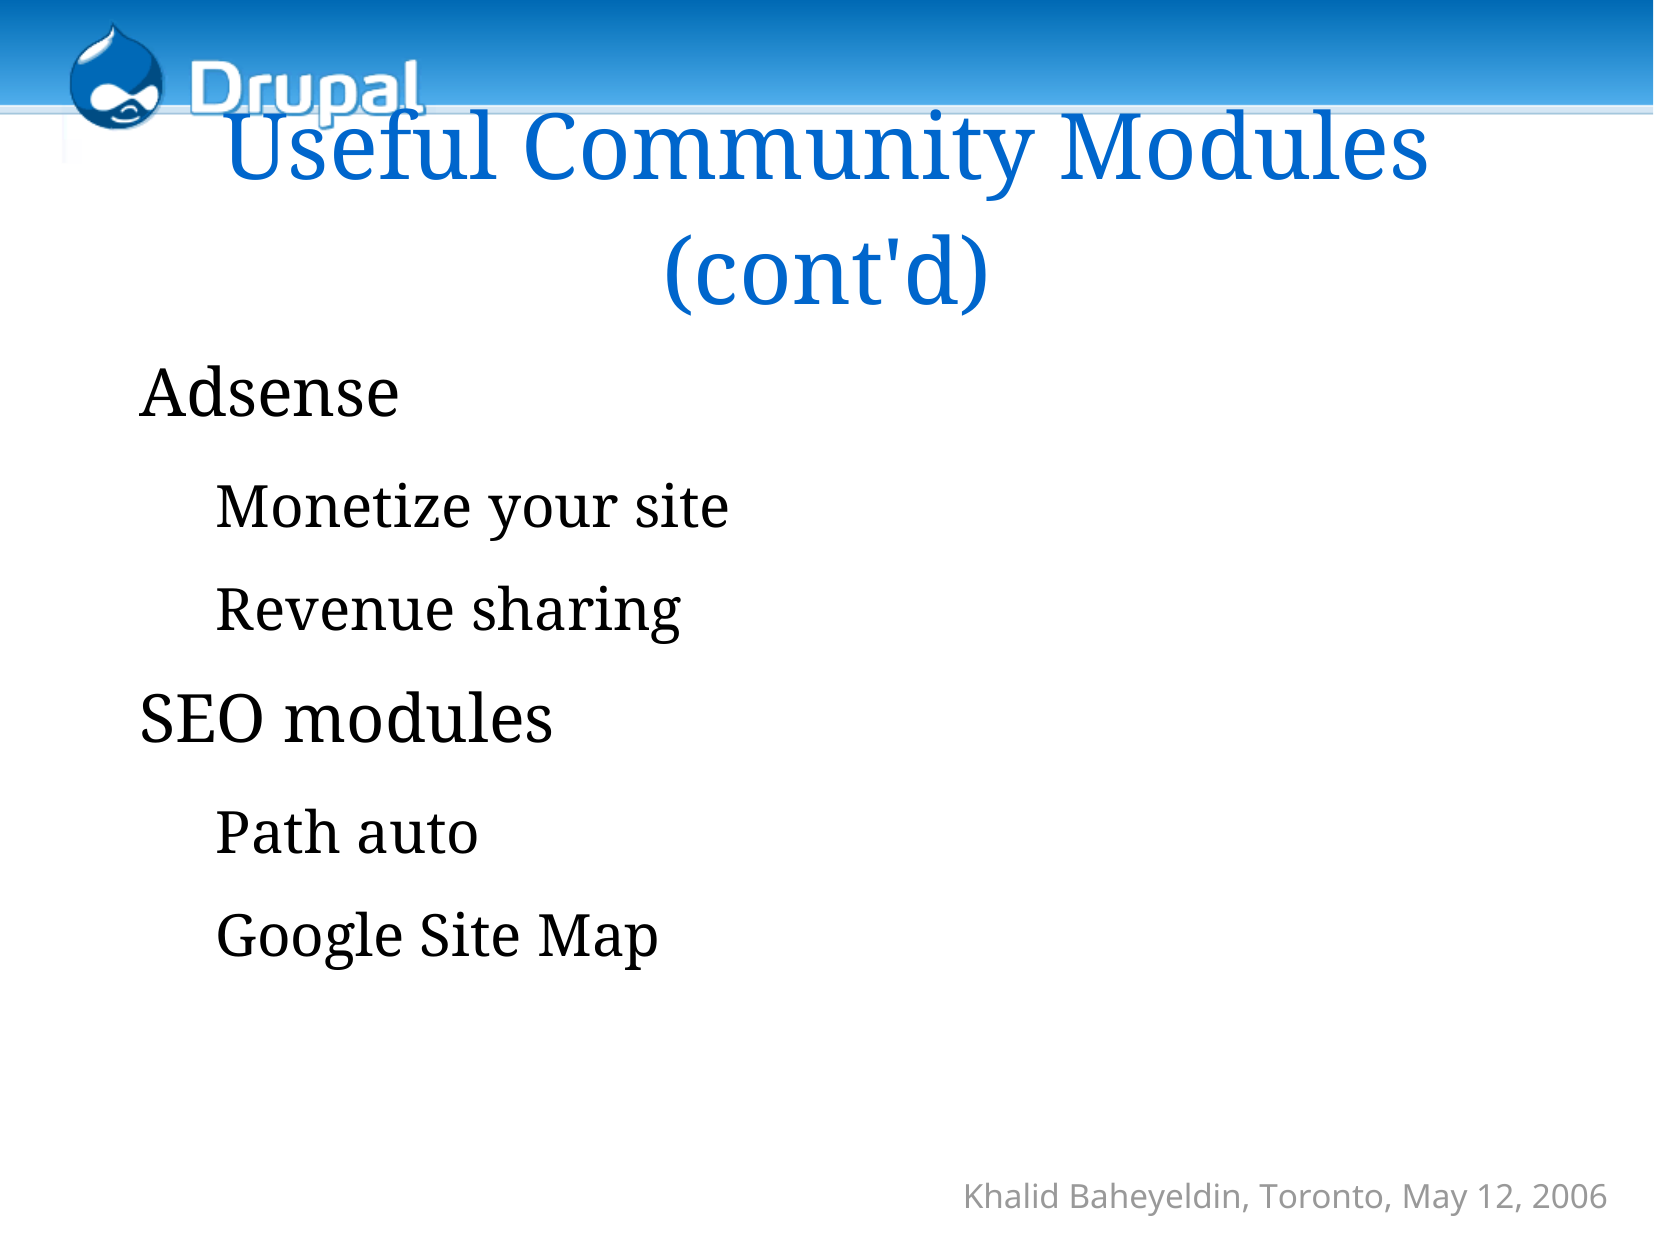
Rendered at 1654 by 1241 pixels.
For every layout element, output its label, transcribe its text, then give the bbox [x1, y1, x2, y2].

picture [0, 0, 1654, 1241]
title Useful Community Modules (cont'd) [121, 102, 1533, 311]
list Adsense Monetize your site Revenue sharing SEO modules Path auto Google Site Map [121, 344, 1533, 1127]
